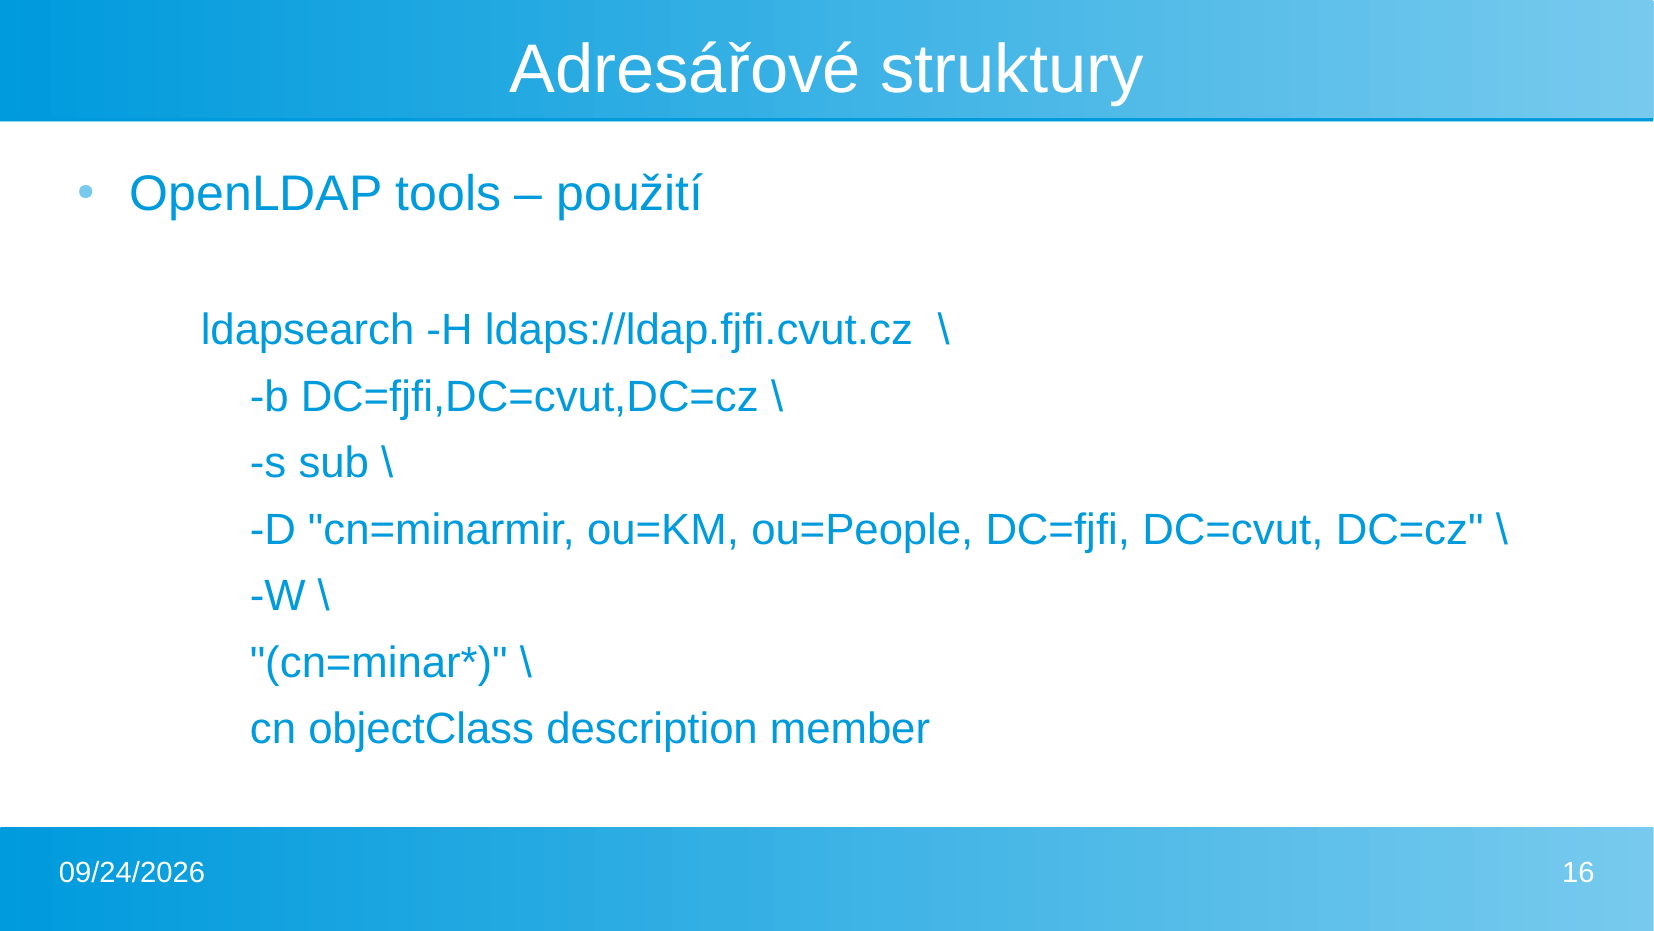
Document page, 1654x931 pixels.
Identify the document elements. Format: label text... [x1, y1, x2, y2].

title Adresářové struktury [59, 29, 1595, 108]
list OpenLDAP tools – použití ldapsearch -H ldaps://ldap.fjfi.cvut.cz \ -b DC=fjfi,DC=cvut,DC=cz \ -s sub \ -D "cn=minarmir, ou=KM, ou=People, DC=fjfi, DC=cvut, DC=cz" \ -W \ "(cn=minar*)" \ cn objectClass description member [59, 165, 1595, 756]
